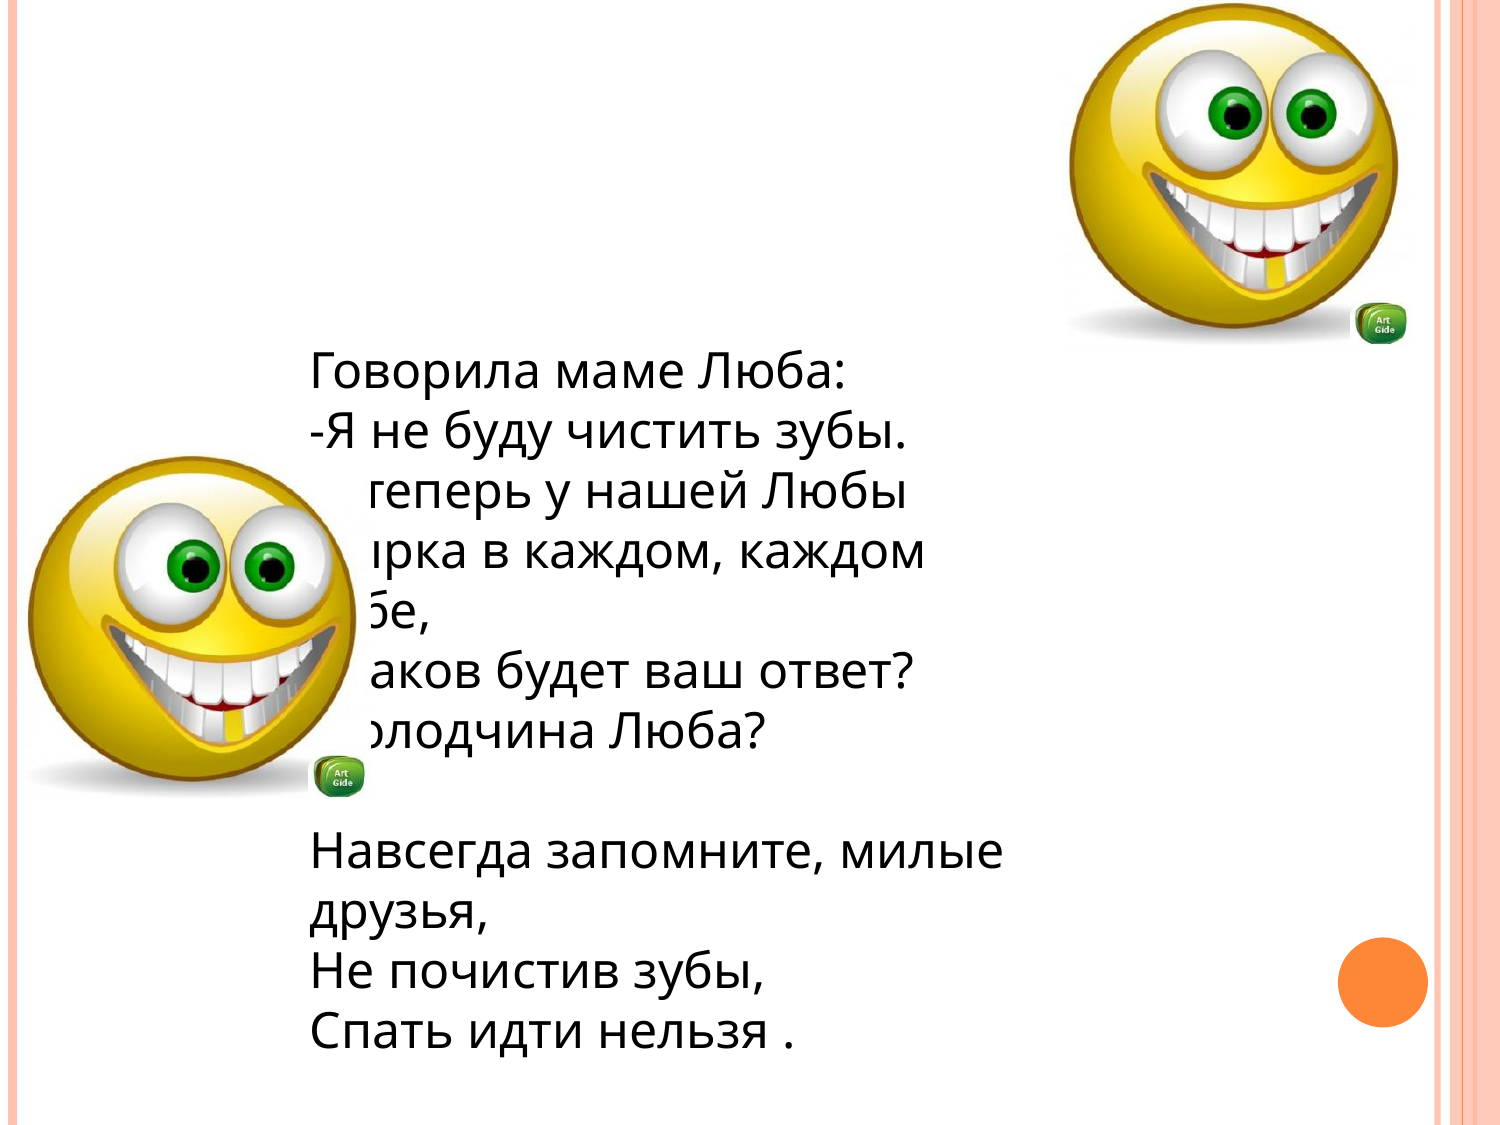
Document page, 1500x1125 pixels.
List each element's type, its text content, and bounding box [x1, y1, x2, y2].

picture [1062, 0, 1413, 346]
picture [21, 452, 371, 799]
text_box Говорила маме Люба: -Я не буду чистить зубы. И теперь у нашей Любы Дырка в каждом, каждом зубе, - Каков будет ваш ответ? Молодчина Люба? Навсегда запомните, милые друзья, Не почистив зубы, Спать идти нельзя . [295, 330, 1046, 1066]
